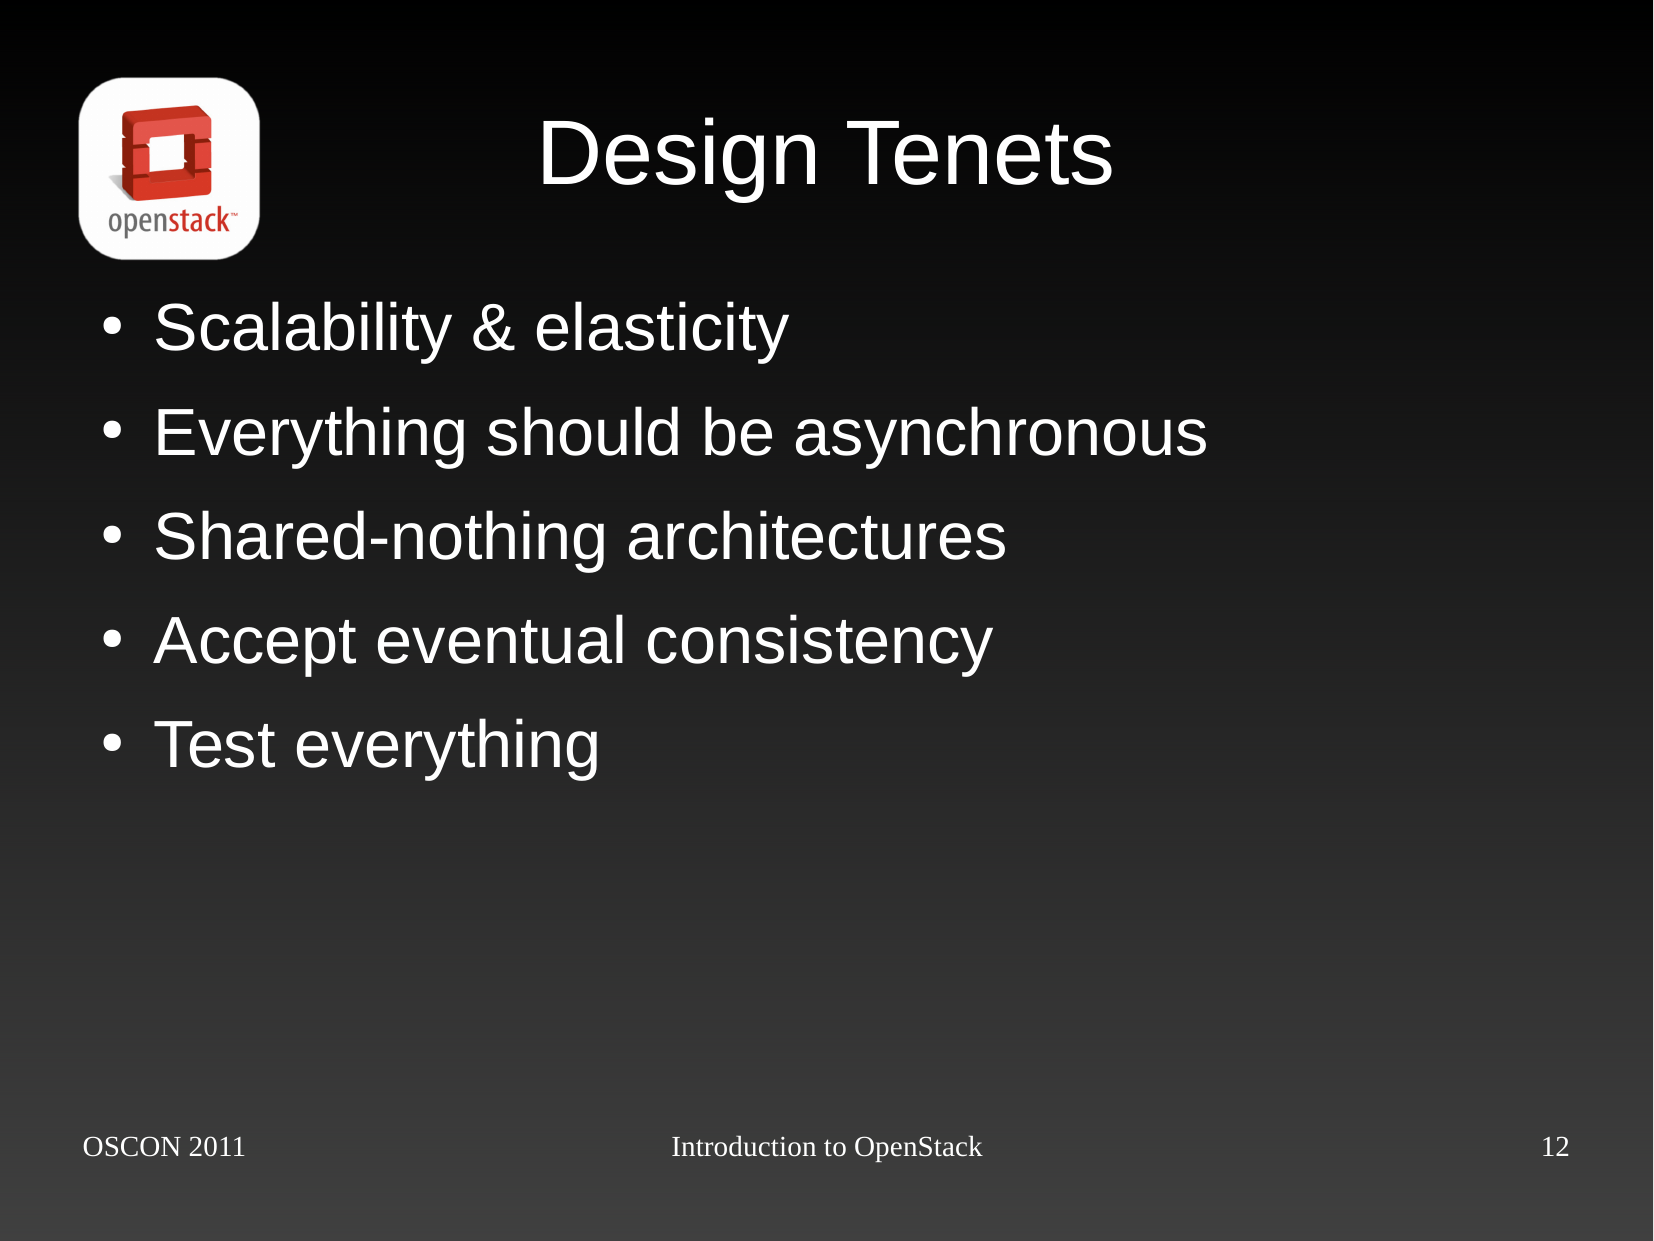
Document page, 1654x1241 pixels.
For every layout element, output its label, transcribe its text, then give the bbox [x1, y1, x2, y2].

title Design Tenets [82, 49, 1571, 257]
picture [0, 0, 1654, 1241]
list Scalability & elasticity Everything should be asynchronous Shared-nothing architectures Accept eventual consistency Test everything [82, 290, 1571, 1109]
